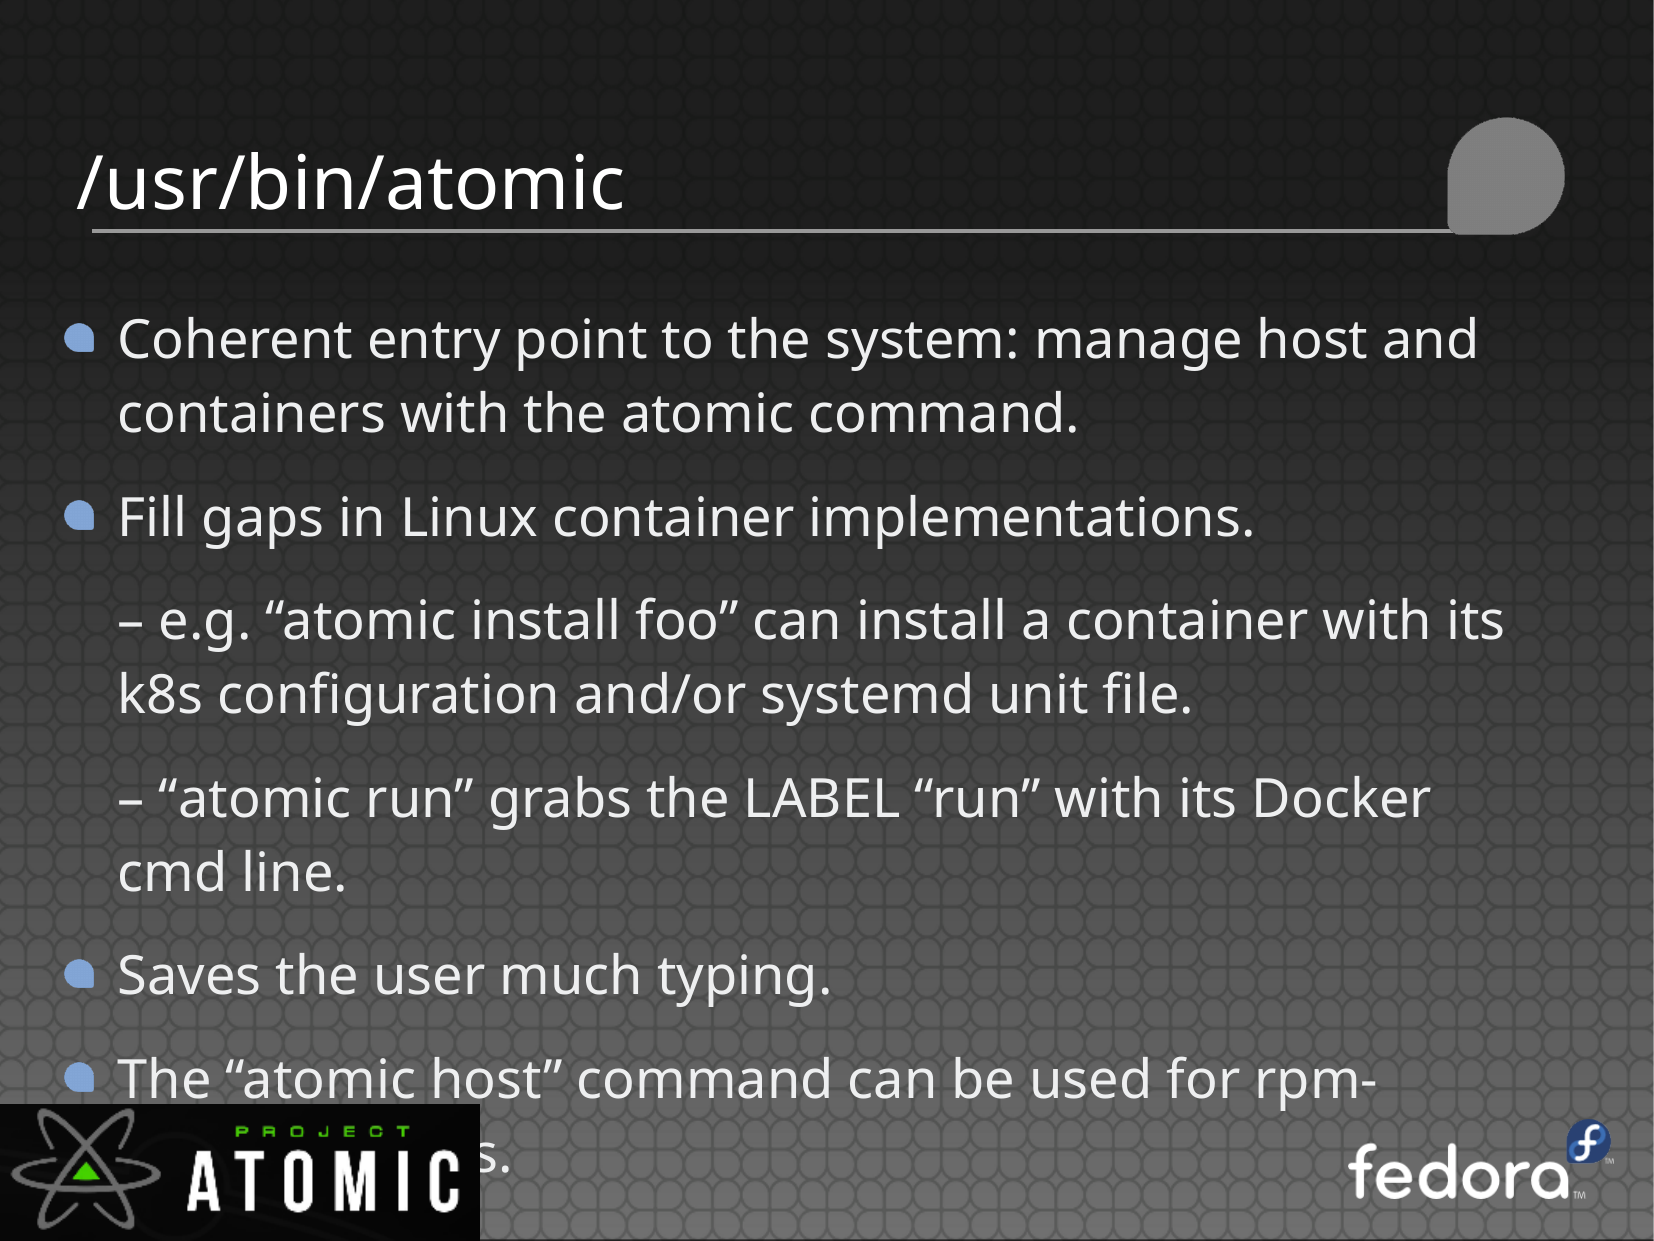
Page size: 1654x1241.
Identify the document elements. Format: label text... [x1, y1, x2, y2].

picture [0, 0, 1654, 1241]
title /usr/bin/atomic [76, 112, 1566, 249]
list Coherent entry point to the system: manage host and containers with the atomic command. Fill gaps in Linux container implementations. – e.g. “atomic install foo” can install a container with its k8s configuration and/or systemd unit file. – “atomic run” grabs the LABEL “run” with its Docker cmd line. Saves the user much typing. The “atomic host” command can be used for rpm-ostree updates. [46, 300, 1536, 1167]
